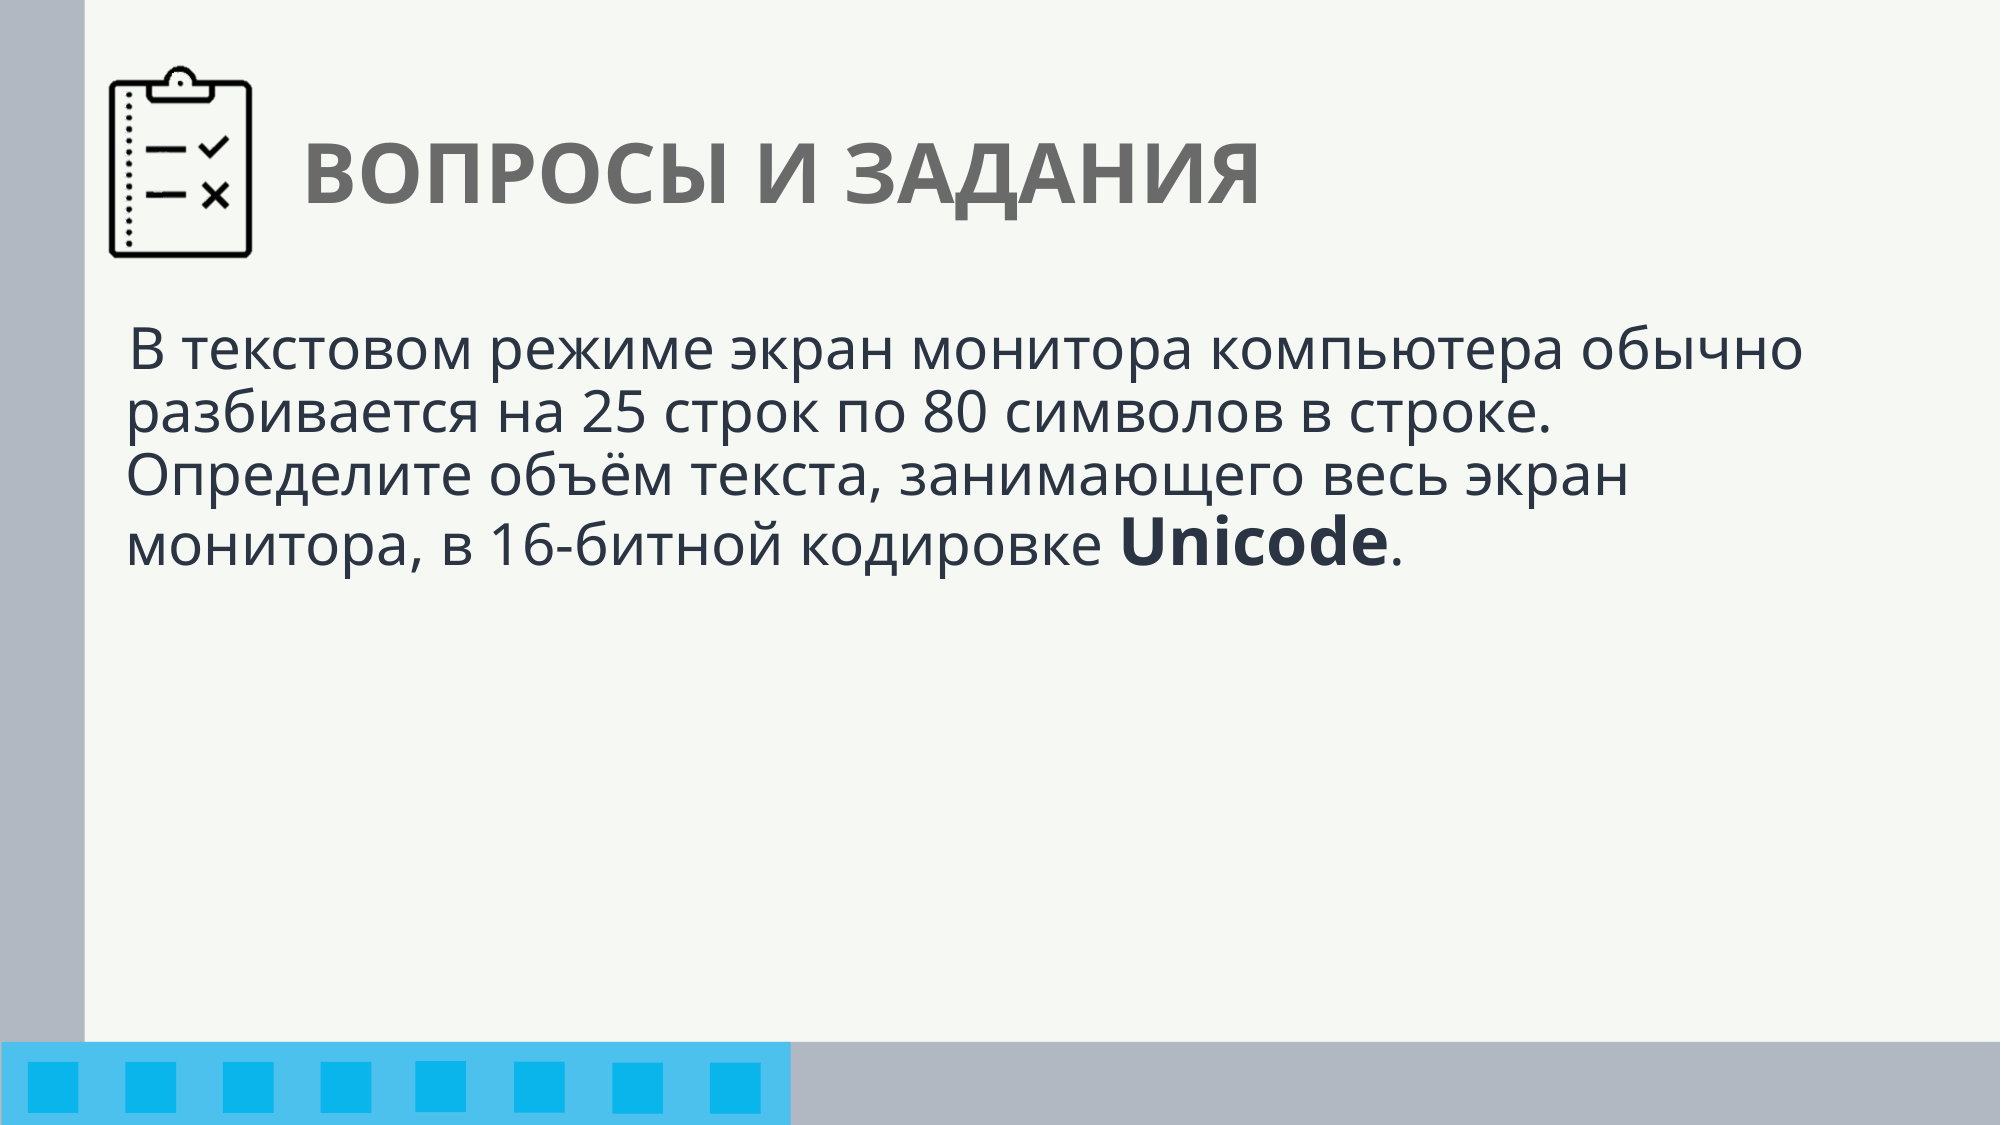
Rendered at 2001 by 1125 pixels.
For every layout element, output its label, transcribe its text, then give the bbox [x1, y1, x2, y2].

picture [85, 54, 286, 286]
title ВОПРОСЫ И ЗАДАНИЯ [285, 67, 1892, 286]
list В текстовом режиме экран монитора компьютера обычно разбивается на 25 строк по 80 символов в строке. Определите объём текста, занимающего весь экран монитора, в 16-битной кодировке Unicode. [110, 311, 1892, 965]
